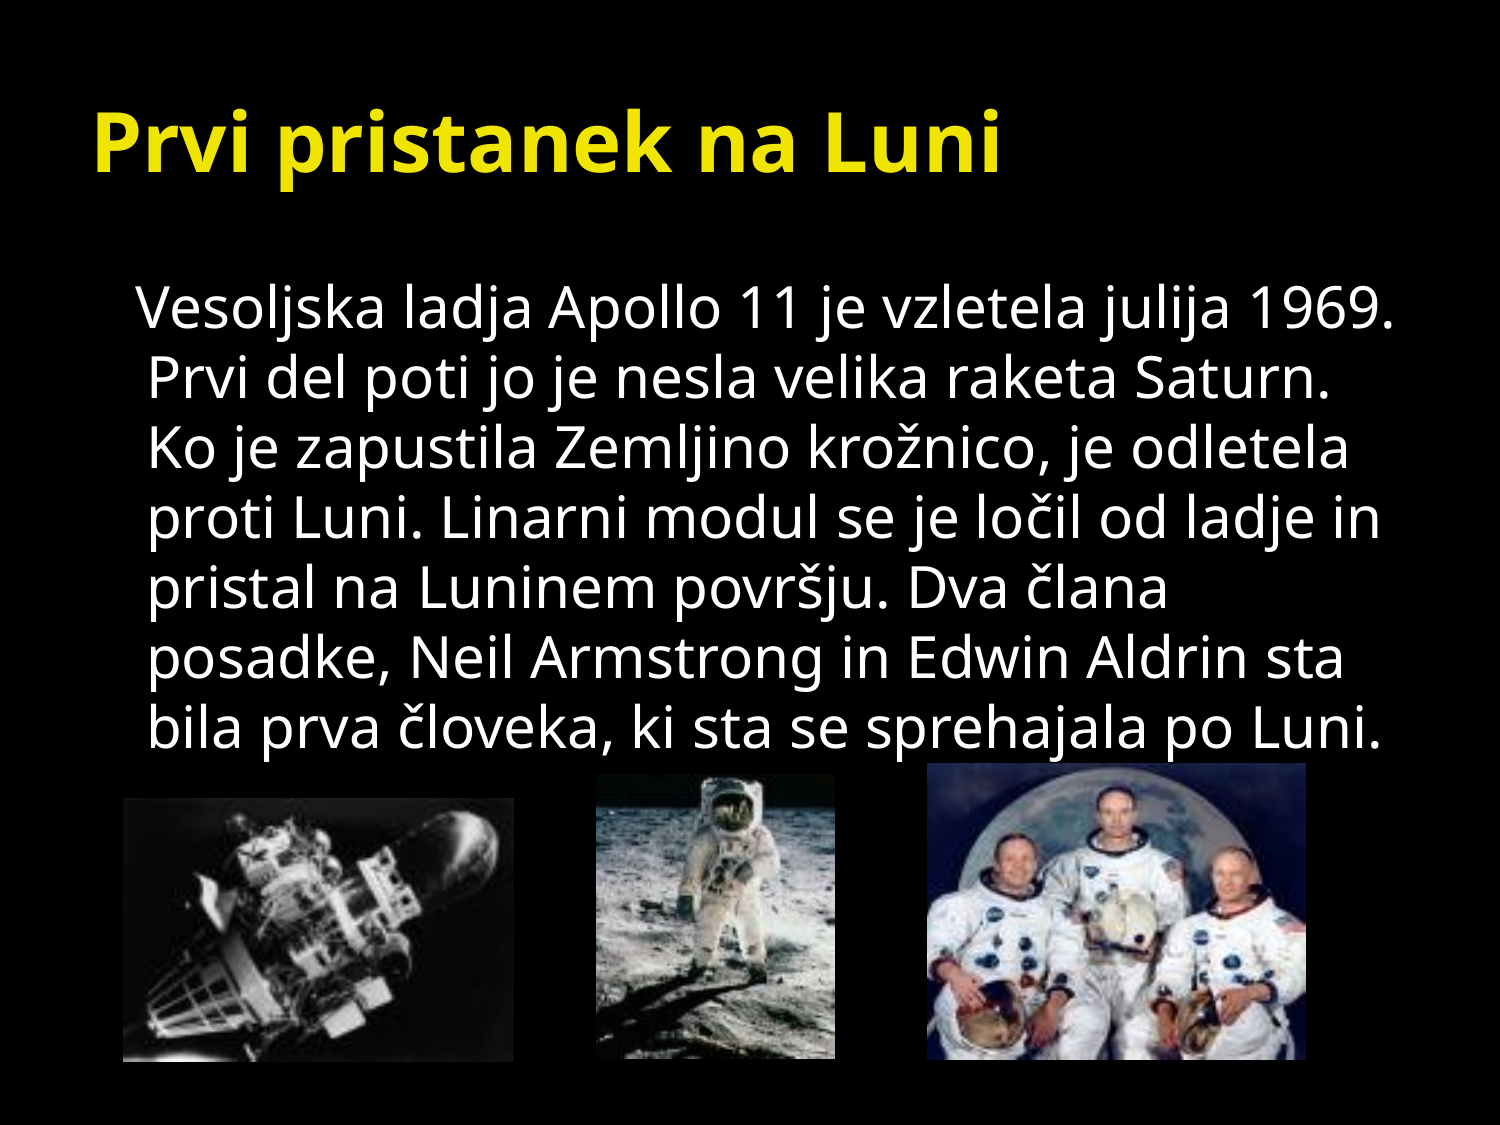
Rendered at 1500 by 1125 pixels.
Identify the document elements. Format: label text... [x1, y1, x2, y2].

picture [927, 763, 1306, 1060]
picture [123, 798, 514, 1062]
picture [596, 774, 835, 1059]
title Prvi pristanek na Luni [75, 45, 1425, 233]
list Vesoljska ladja Apollo 11 je vzletela julija 1969. Prvi del poti jo je nesla velika raketa Saturn. Ko je zapustila Zemljino krožnico, je odletela proti Luni. Linarni modul se je ločil od ladje in pristal na Luninem površju. Dva člana posadke, Neil Armstrong in Edwin Aldrin sta bila prva človeka, ki sta se sprehajala po Luni. [75, 262, 1425, 787]
